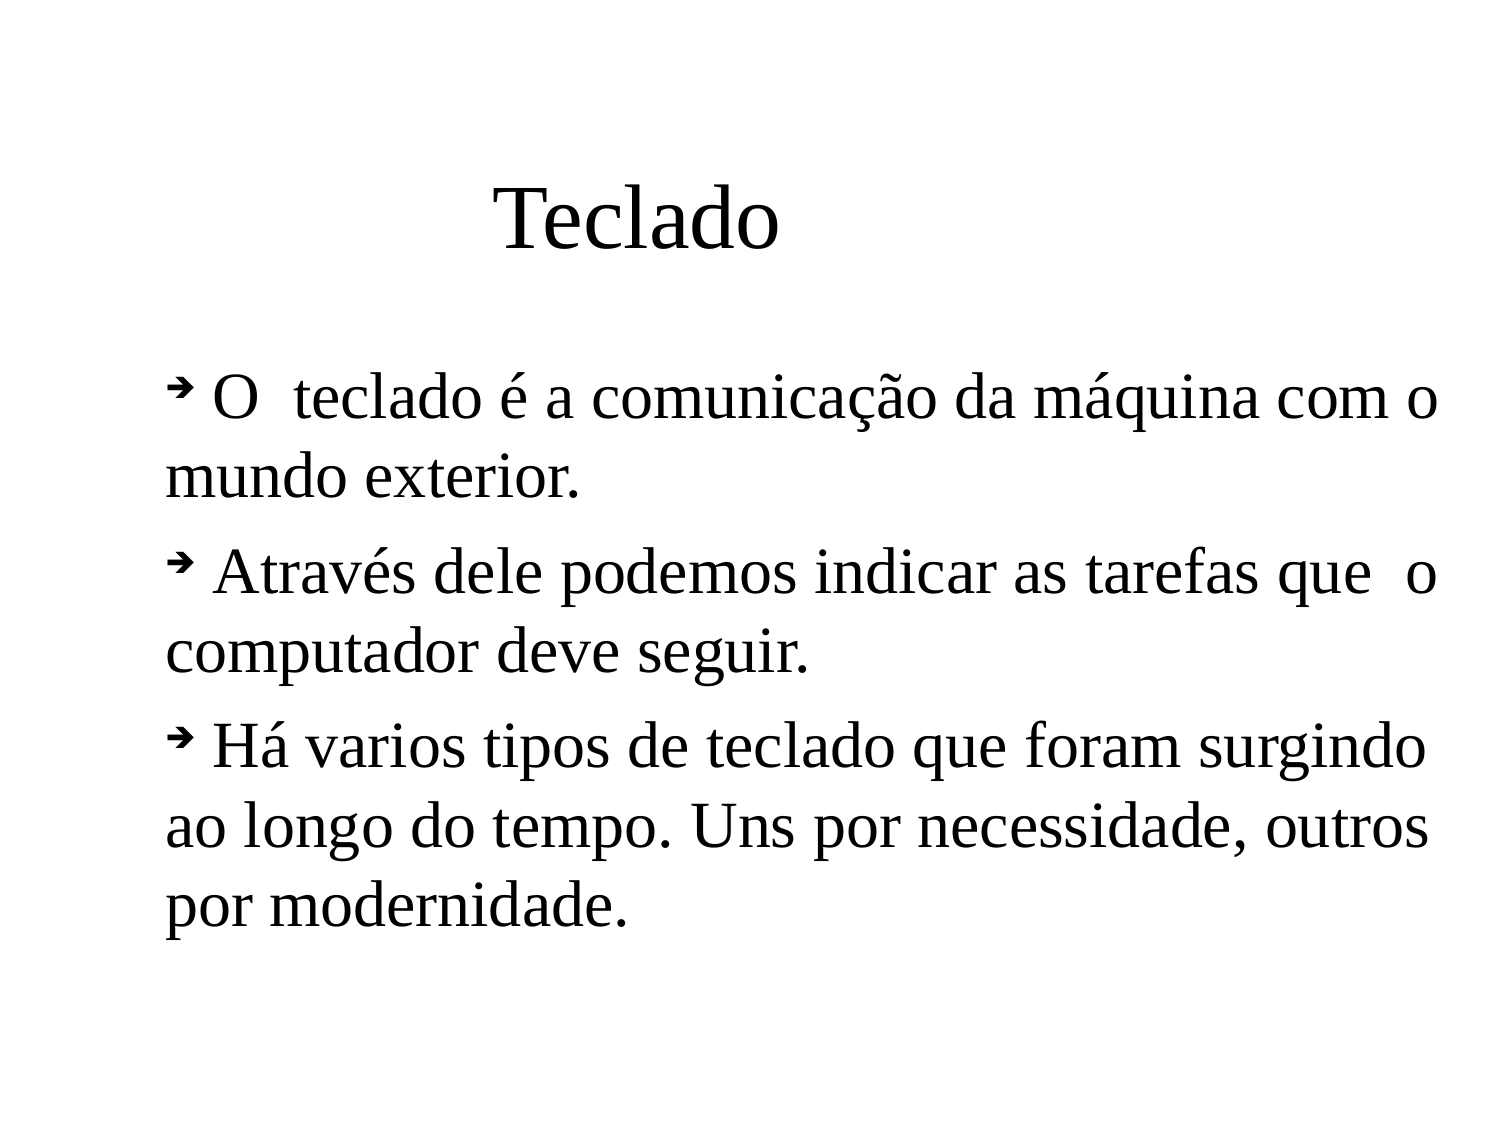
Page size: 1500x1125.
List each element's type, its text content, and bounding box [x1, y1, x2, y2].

title Teclado [0, 101, 1276, 322]
list O teclado é a comunicação da máquina com o mundo exterior. Através dele podemos indicar as tarefas que o computador deve seguir. Há varios tipos de teclado que foram surgindo ao longo do tempo. Uns por necessidade, outros por modernidade. [150, 344, 1500, 779]
